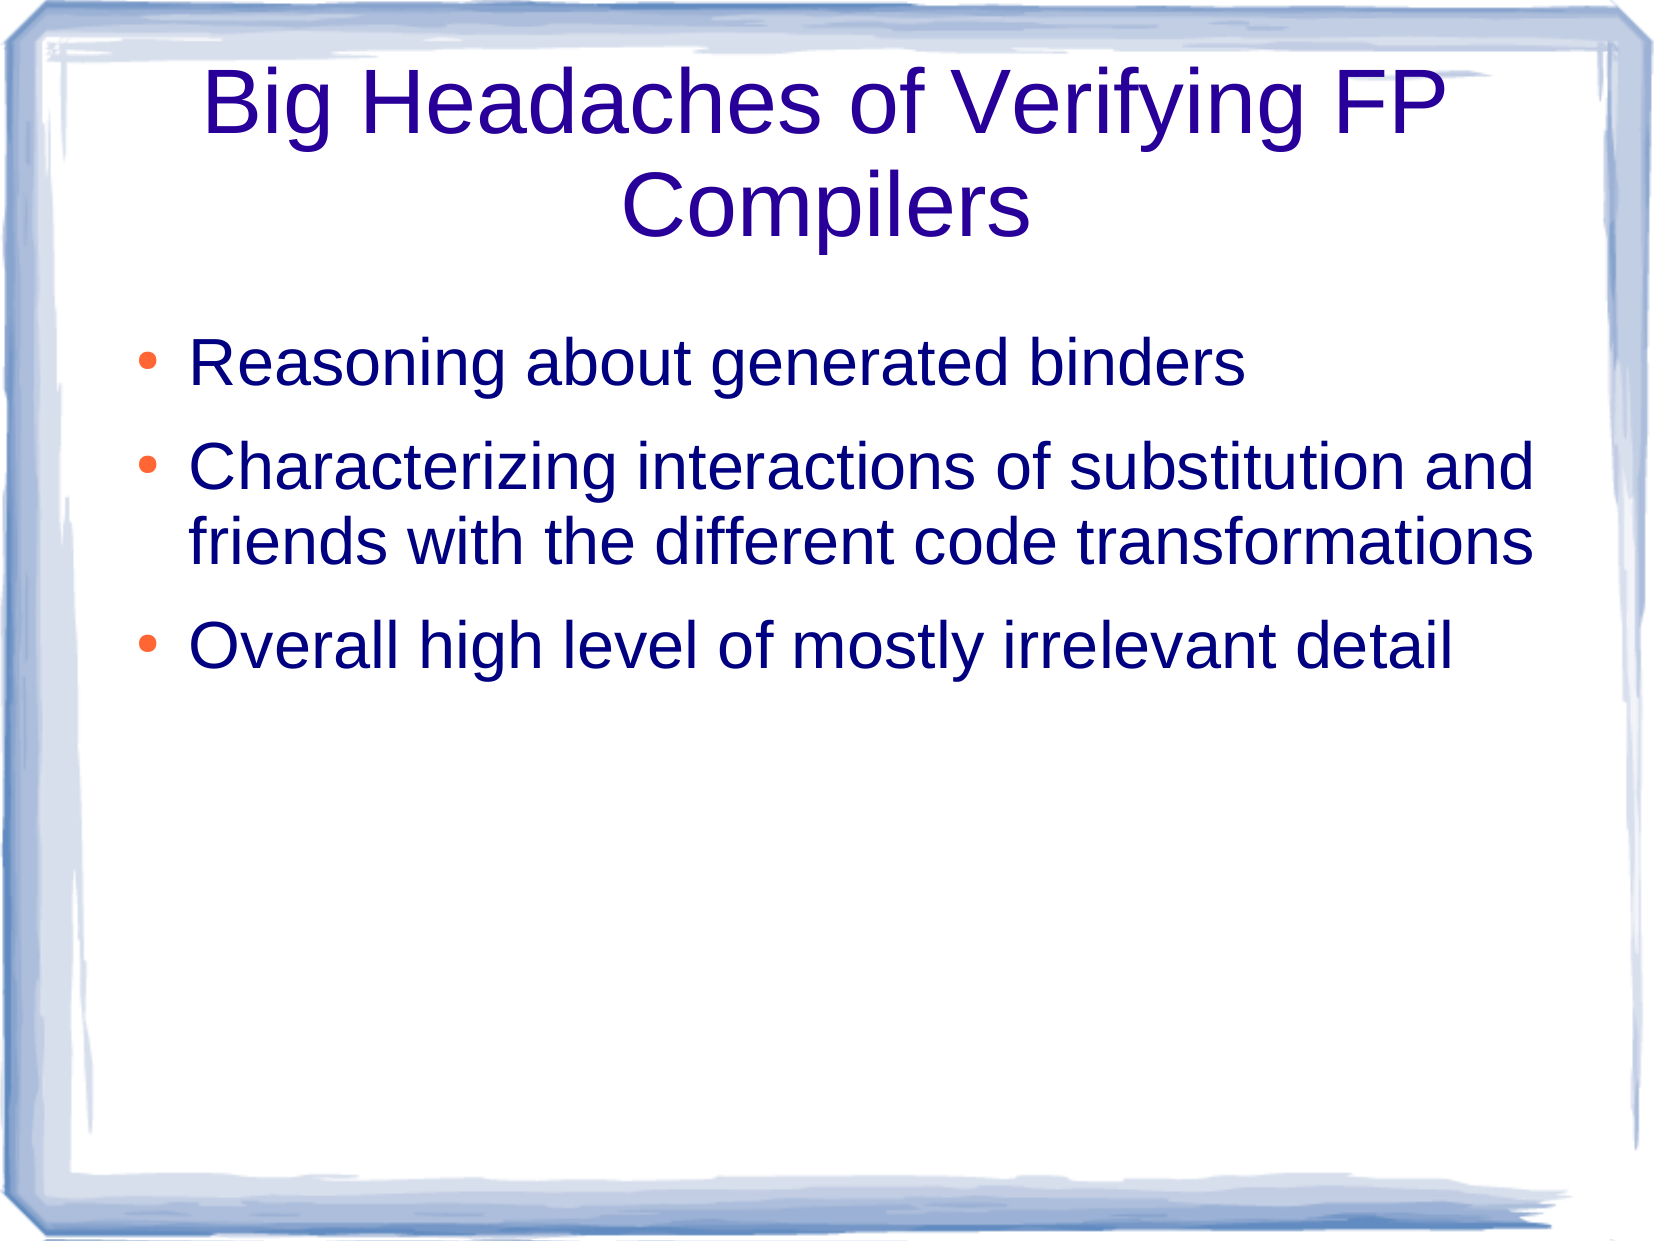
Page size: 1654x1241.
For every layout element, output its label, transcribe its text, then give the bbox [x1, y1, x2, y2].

picture [0, 0, 1654, 1241]
title Big Headaches of Verifying FP Compilers [82, 39, 1571, 267]
list Reasoning about generated binders Characterizing interactions of substitution and friends with the different code transformations Overall high level of mostly irrelevant detail [118, 324, 1571, 1129]
